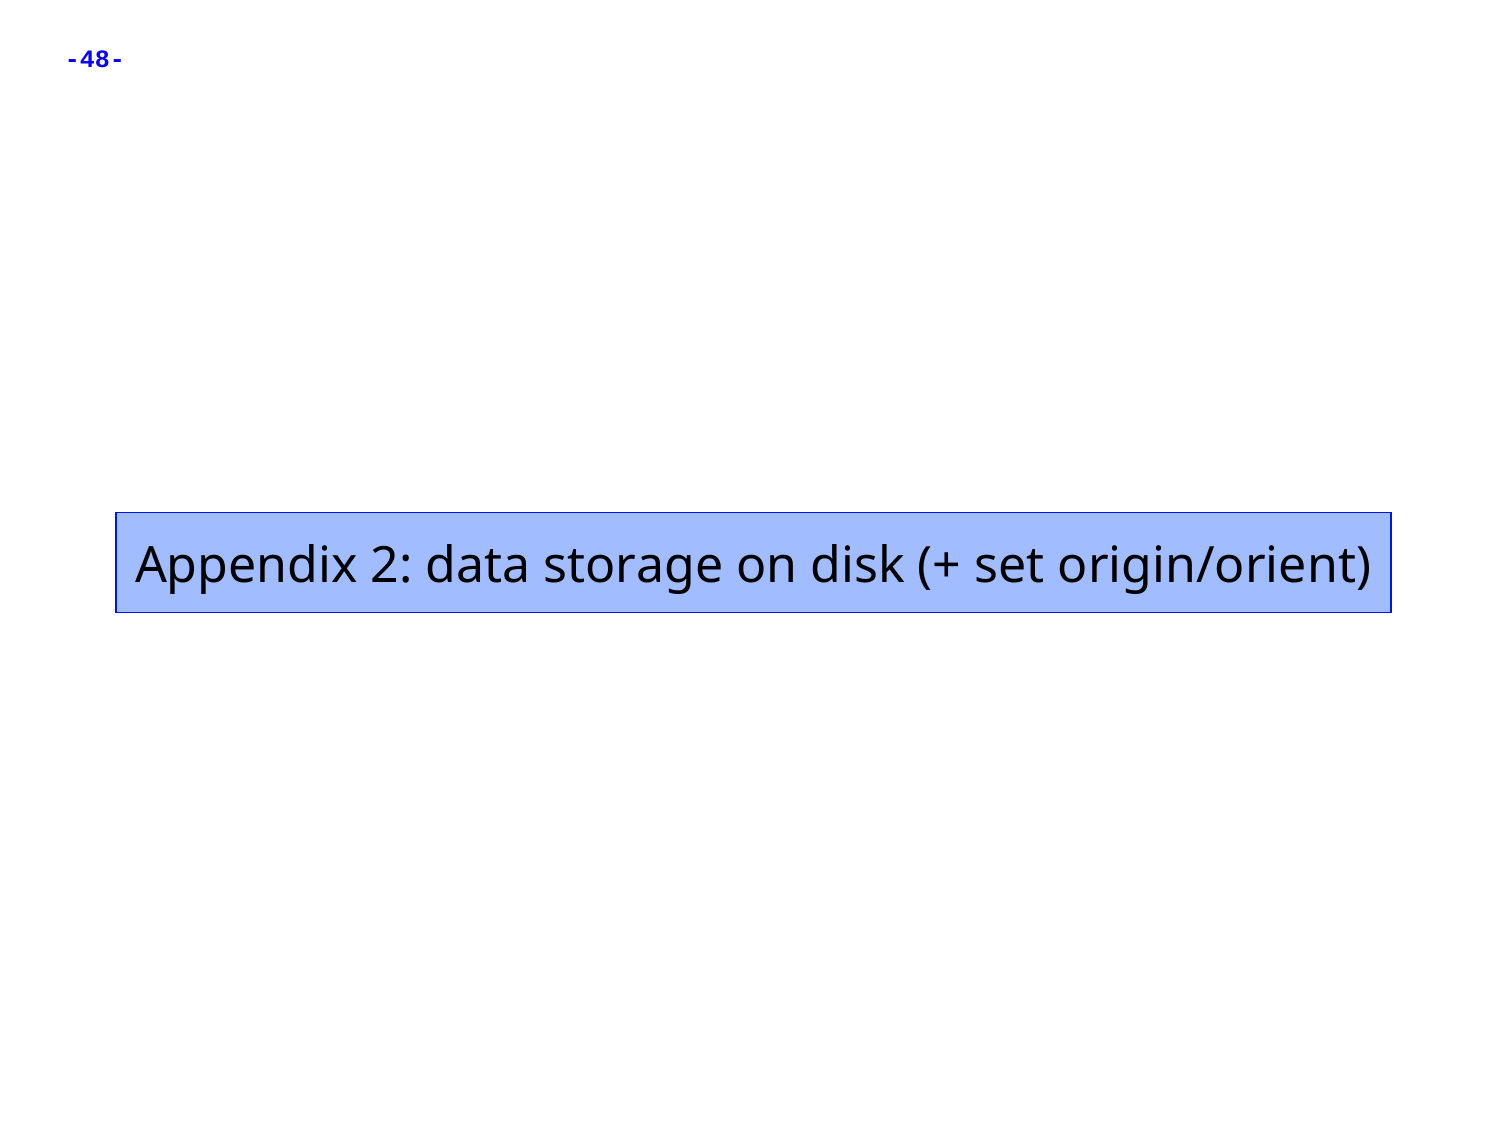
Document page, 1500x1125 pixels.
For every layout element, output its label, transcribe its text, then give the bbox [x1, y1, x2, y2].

text_box Appendix 2: data storage on disk (+ set origin/orient) [115, 512, 1391, 613]
